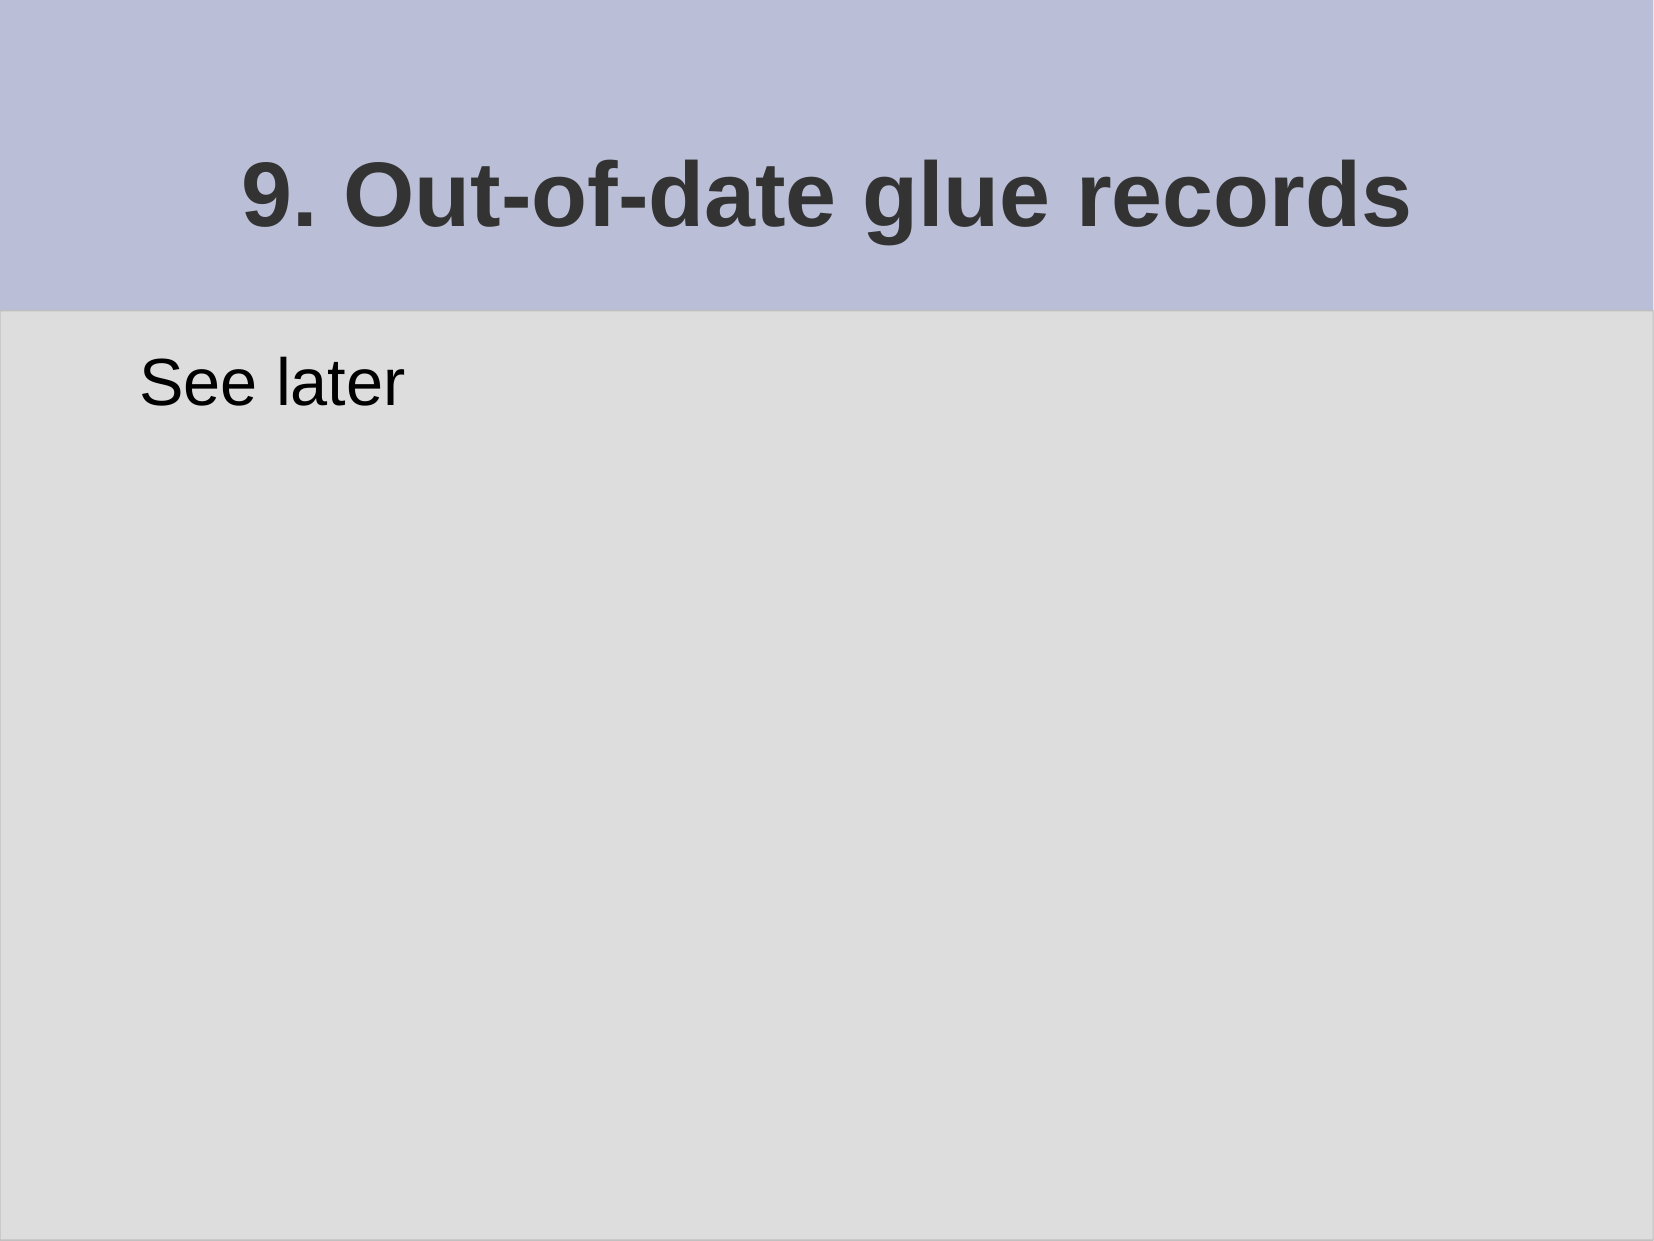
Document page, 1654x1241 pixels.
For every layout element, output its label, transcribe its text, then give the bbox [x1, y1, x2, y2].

title 9. Out-of-date glue records [121, 91, 1534, 299]
list See later [121, 344, 1534, 1127]
